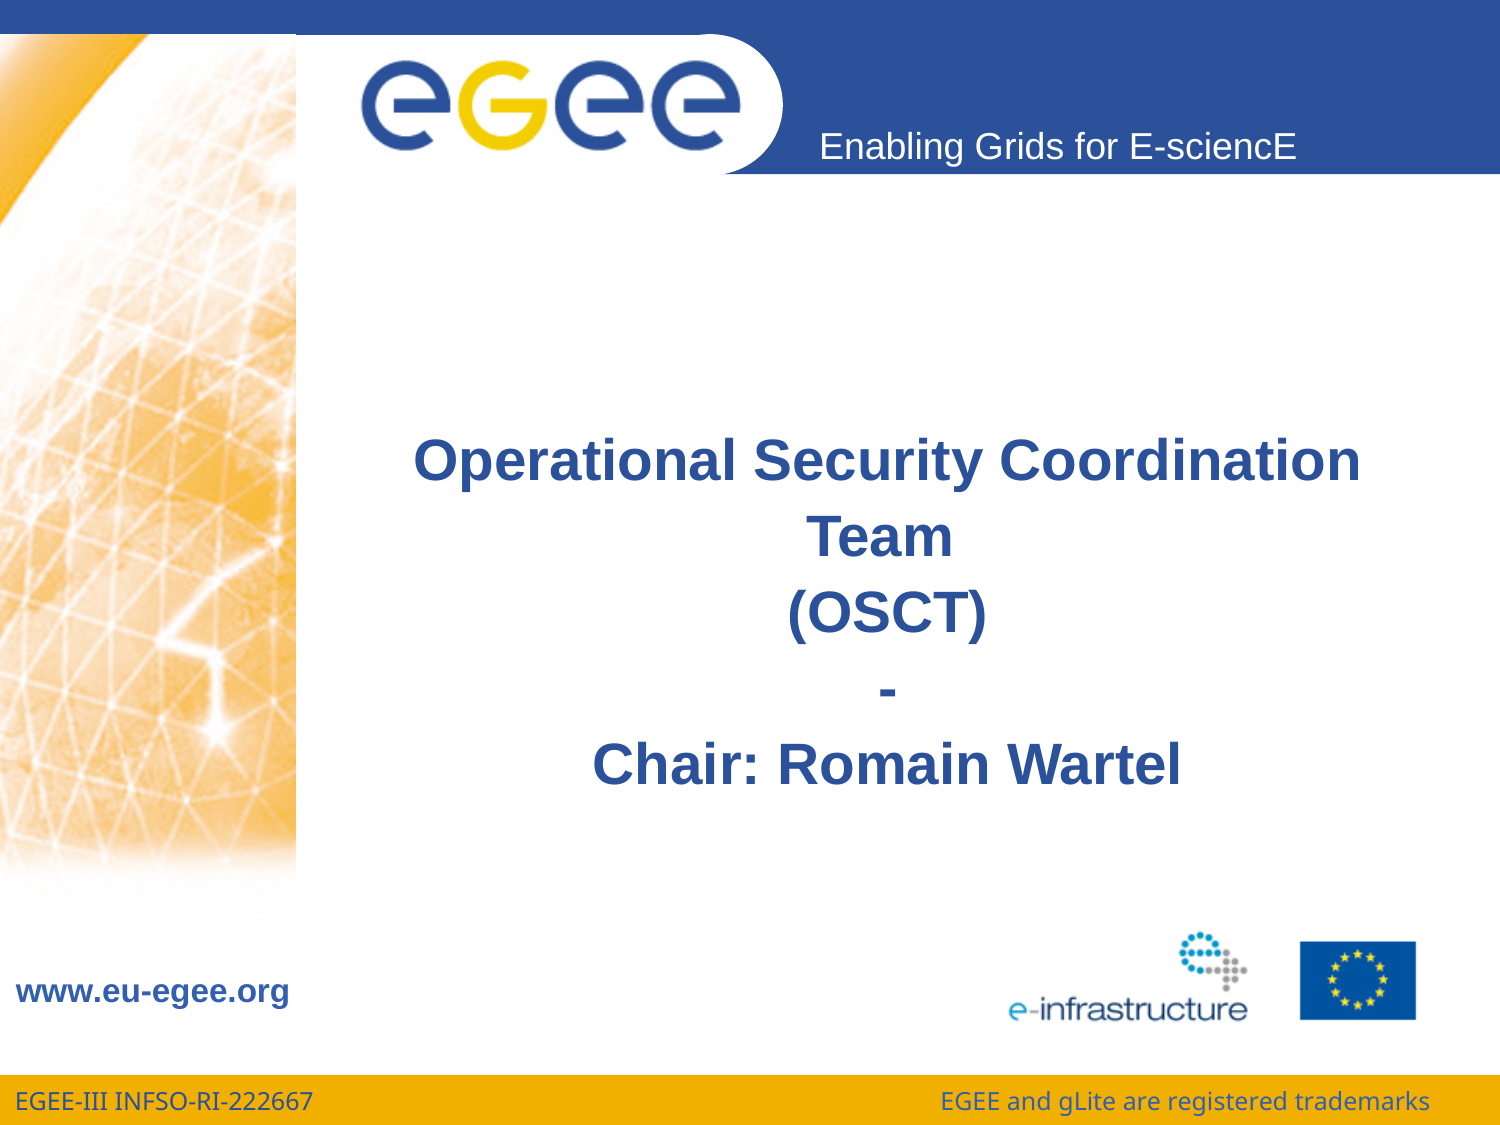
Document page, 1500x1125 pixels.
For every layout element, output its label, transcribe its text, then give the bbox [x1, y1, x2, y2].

picture [1291, 934, 1424, 1028]
picture [0, 34, 296, 921]
title Operational Security Coordination Team (OSCT) - Chair: Romain Wartel [353, 409, 1423, 927]
picture [355, 56, 748, 154]
picture [1003, 927, 1254, 1028]
